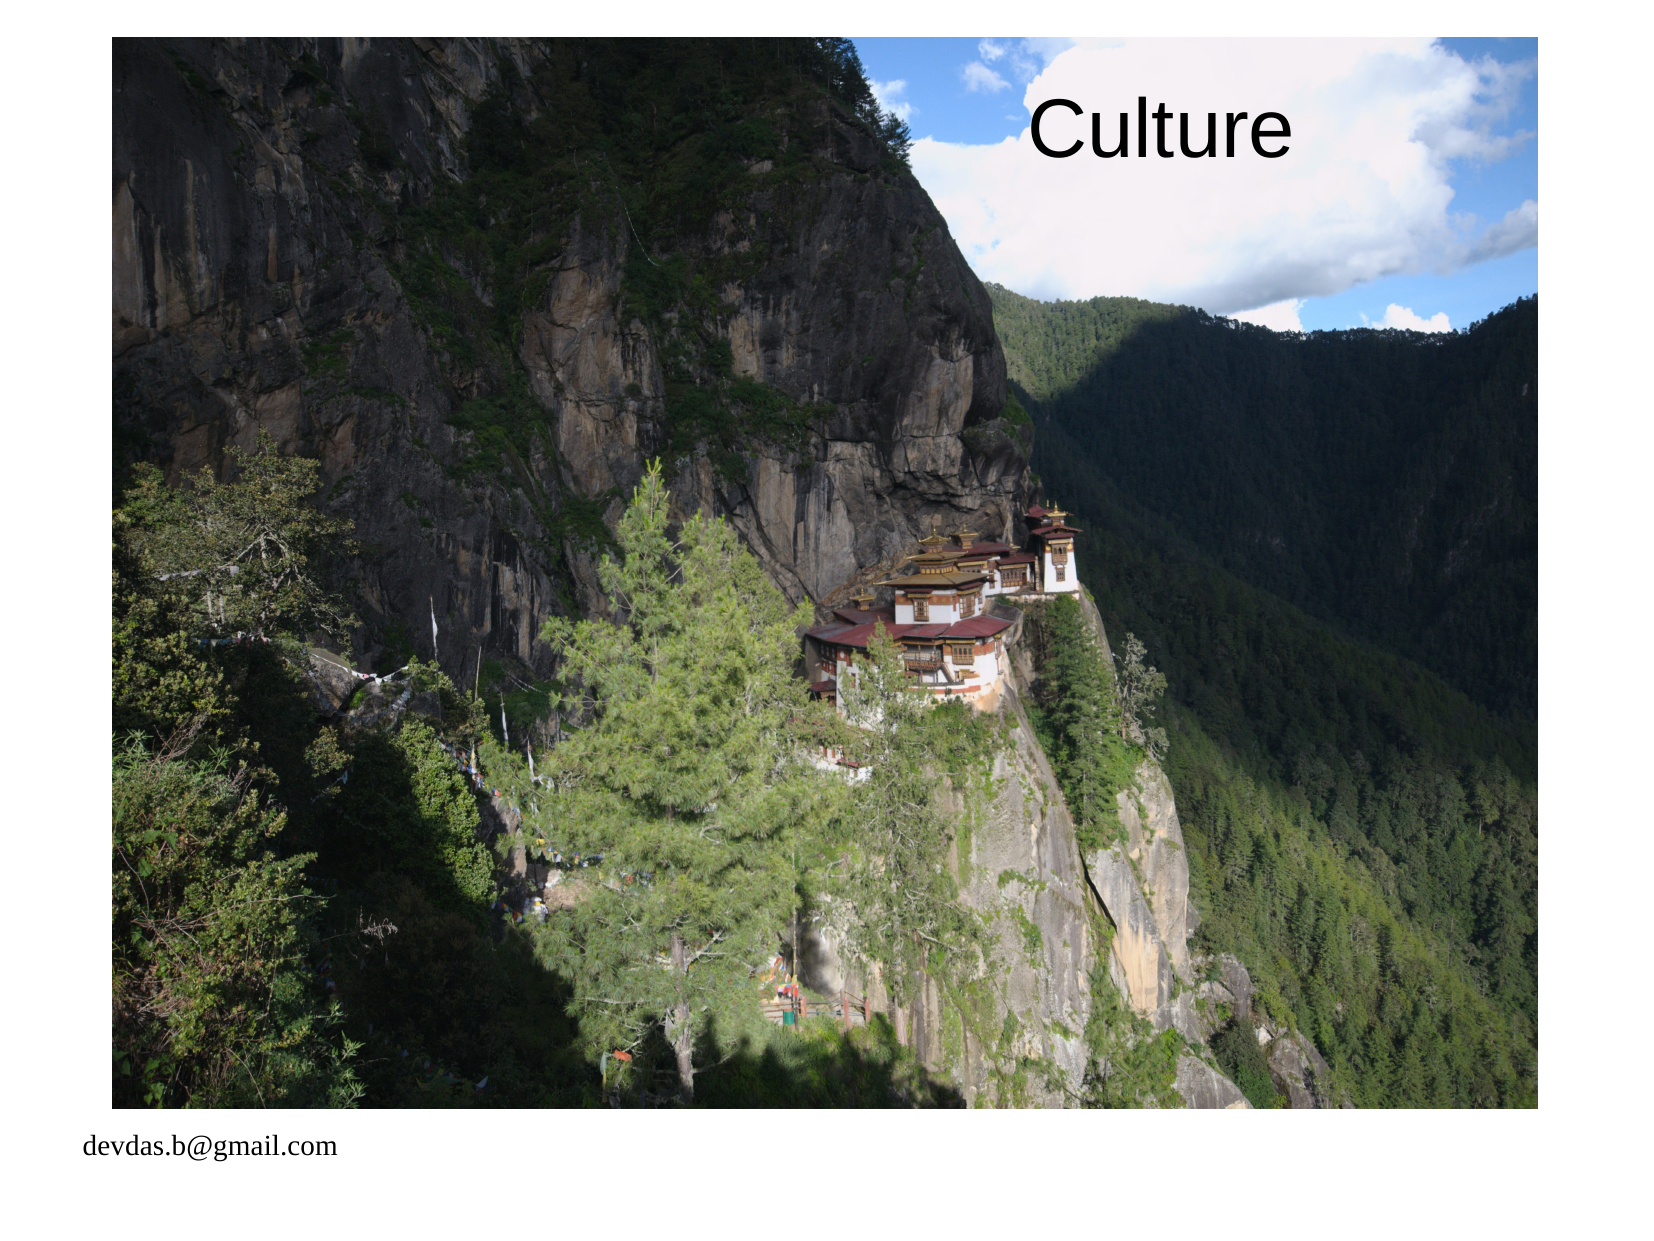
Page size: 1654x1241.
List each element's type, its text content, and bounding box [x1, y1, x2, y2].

text_box Culture [1012, 75, 1426, 183]
picture [112, 37, 1538, 1109]
